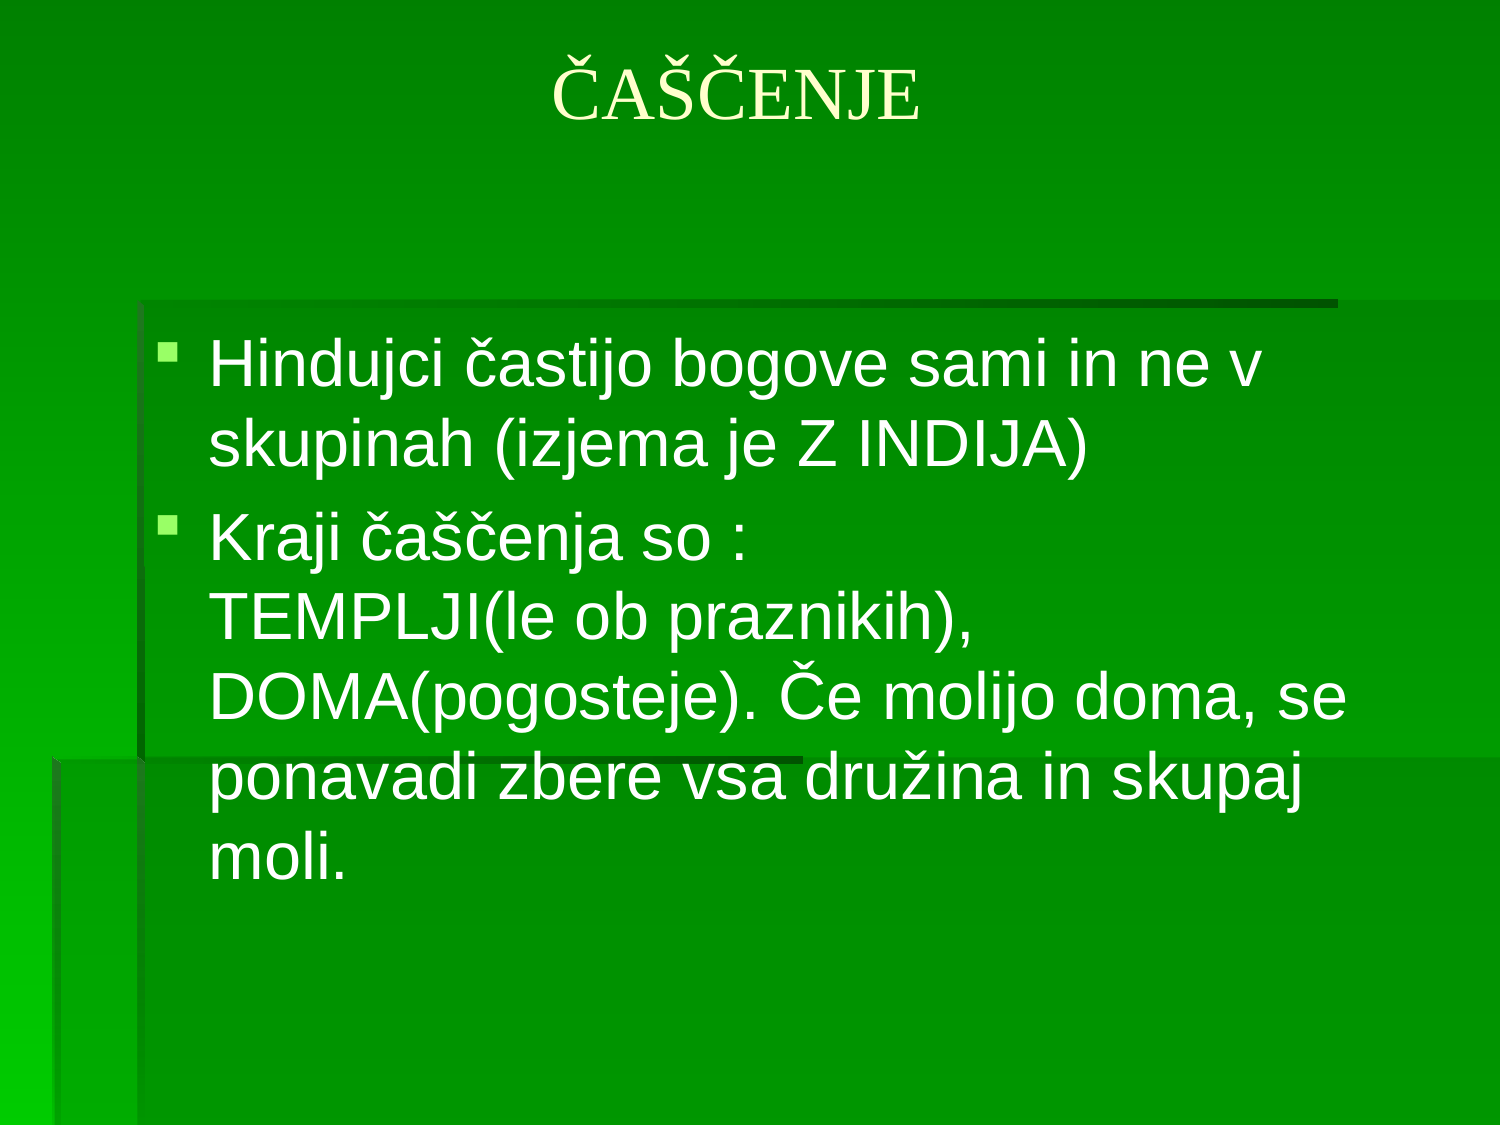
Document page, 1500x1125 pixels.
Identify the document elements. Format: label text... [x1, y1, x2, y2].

text_box ČAŠČENJE [399, 37, 1075, 250]
list Hindujci častijo bogove sami in ne v skupinah (izjema je Z INDIJA) Kraji čaščenja so : TEMPLJI(le ob praznikih), DOMA(pogosteje). Če molijo doma, se ponavadi zbere vsa družina in skupaj moli. [137, 312, 1451, 1000]
